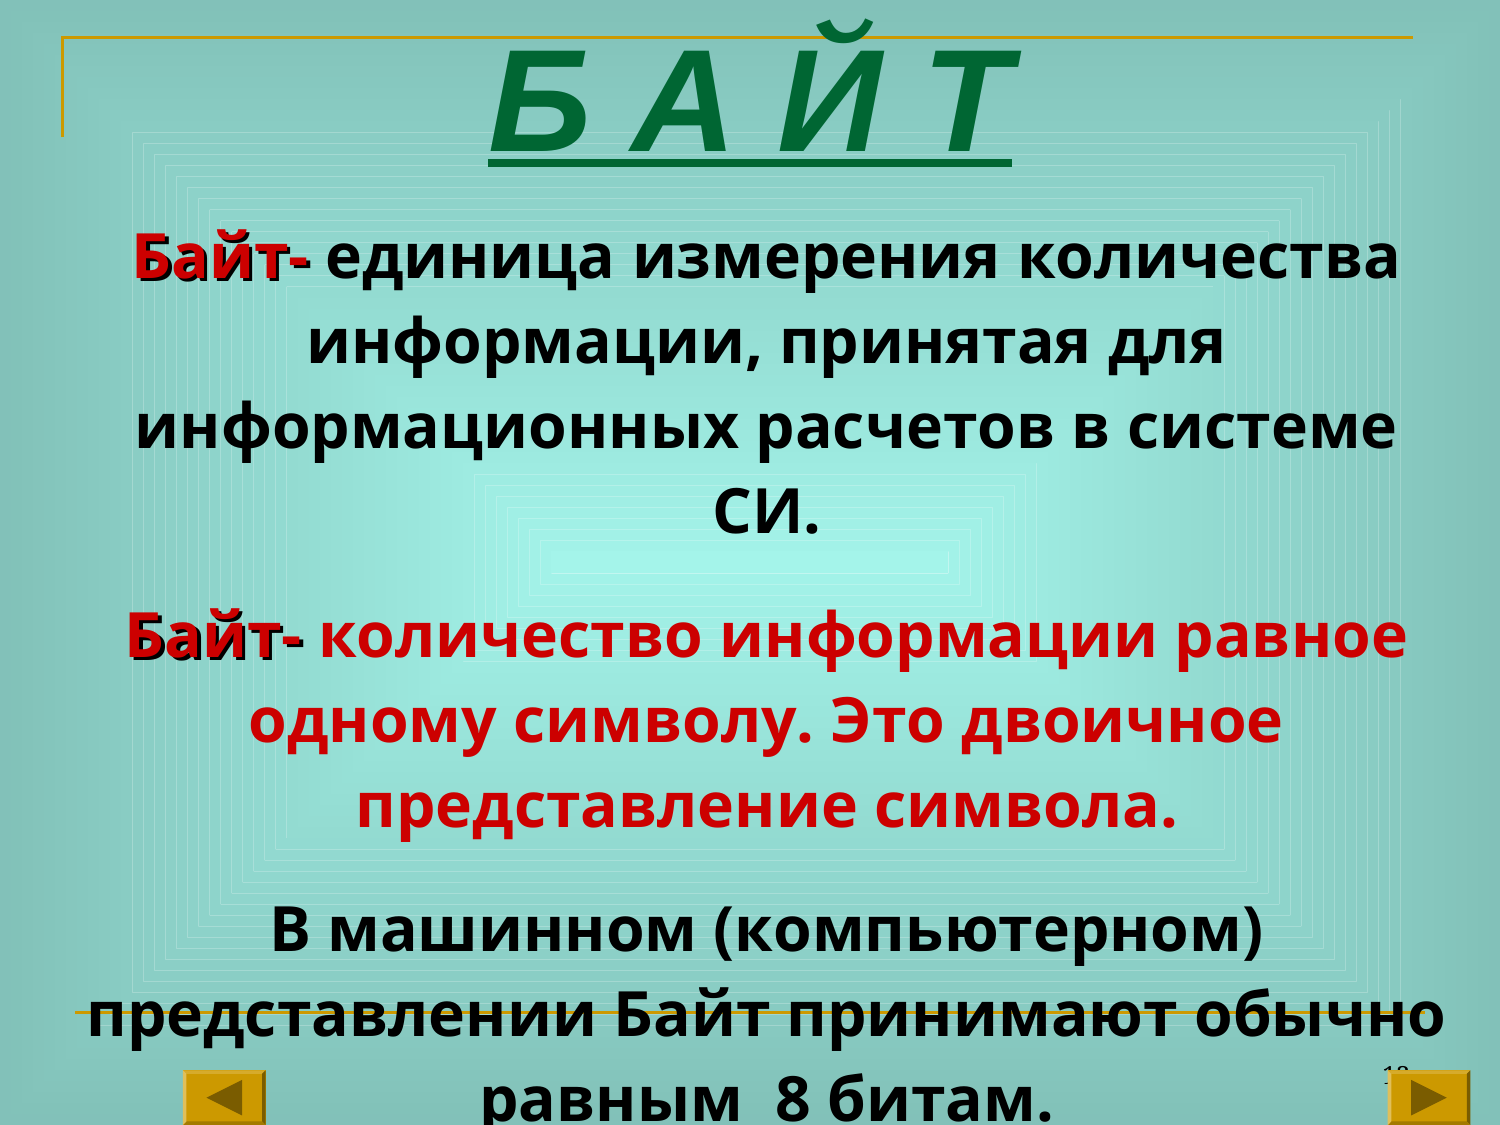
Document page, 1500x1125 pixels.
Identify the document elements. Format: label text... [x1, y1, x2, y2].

text_box [1389, 1070, 1471, 1125]
text_box Байт- единица измерения количества информации, принятая для информационных расчетов в системе СИ. Байт- количество информации равное одному символу. Это двоичное представление символа. В машинном (компьютерном) представлении Байт принимают обычно равным 8 битам. ПОЧЕМУ ? [58, 203, 1476, 1125]
title Б А Й Т [75, 11, 1426, 203]
text_box [184, 1070, 266, 1125]
